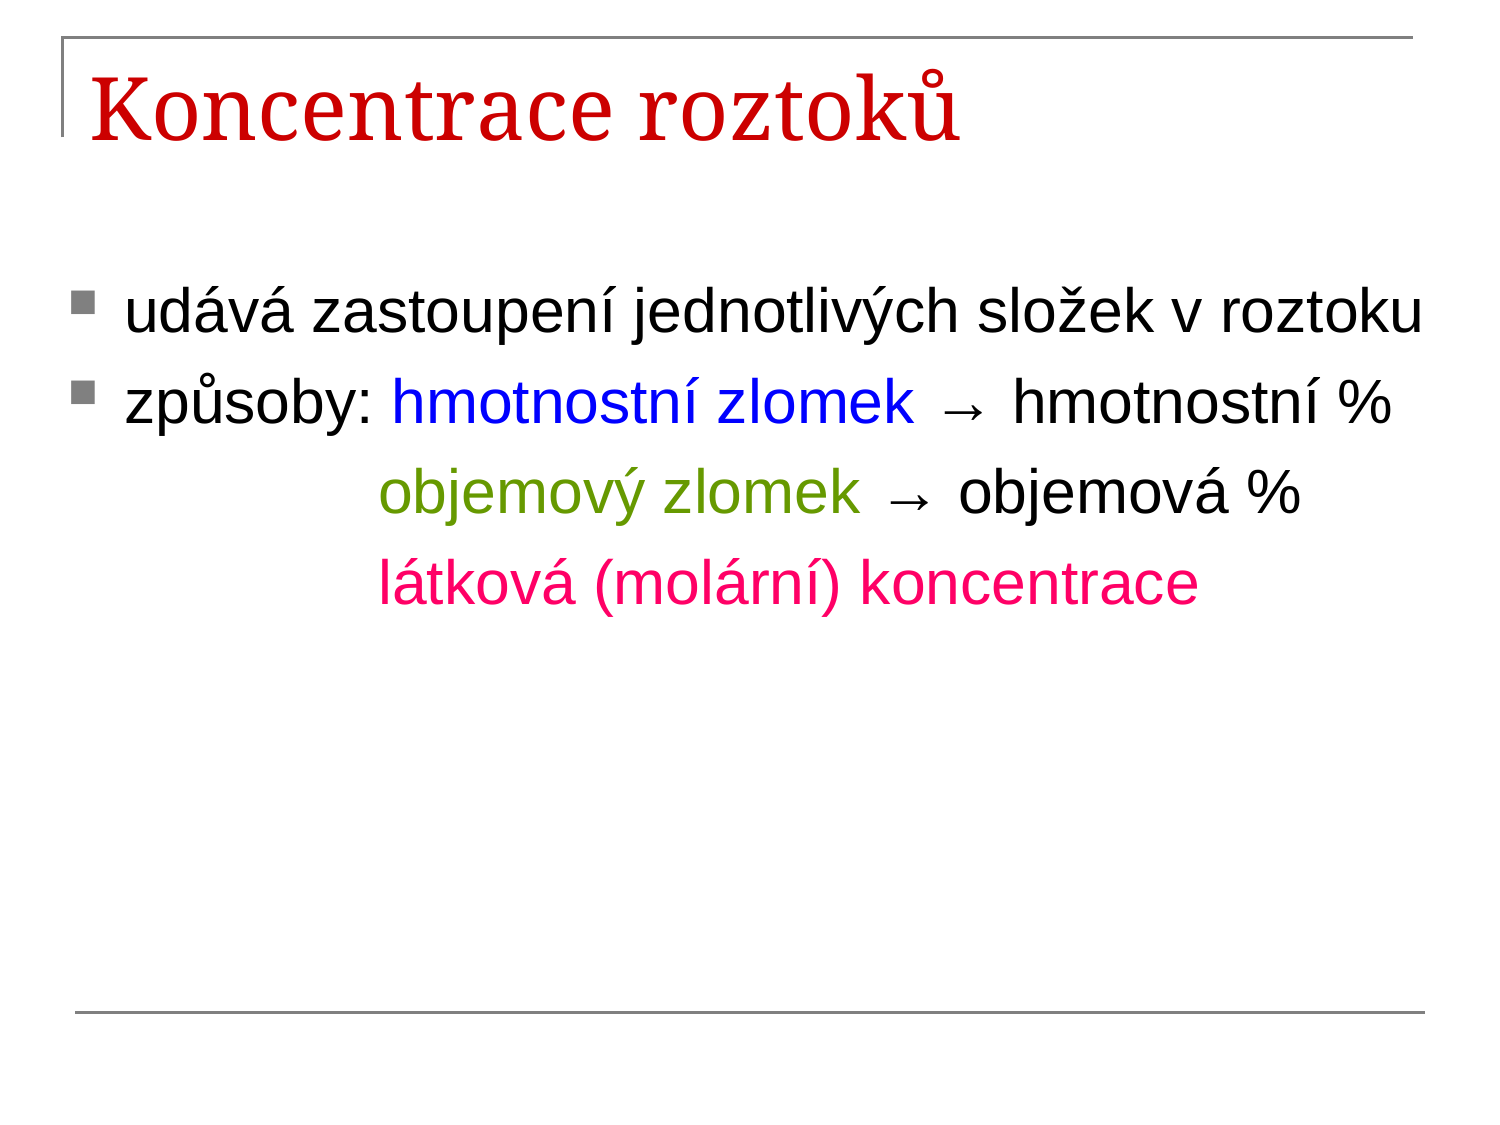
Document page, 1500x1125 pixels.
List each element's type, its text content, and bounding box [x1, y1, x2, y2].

title Koncentrace roztoků [75, 45, 1426, 233]
list udává zastoupení jednotlivých složek v roztoku způsoby: hmotnostní zlomek → hmotnostní % objemový zlomek → objemová % látková (molární) koncentrace [53, 262, 1500, 1006]
